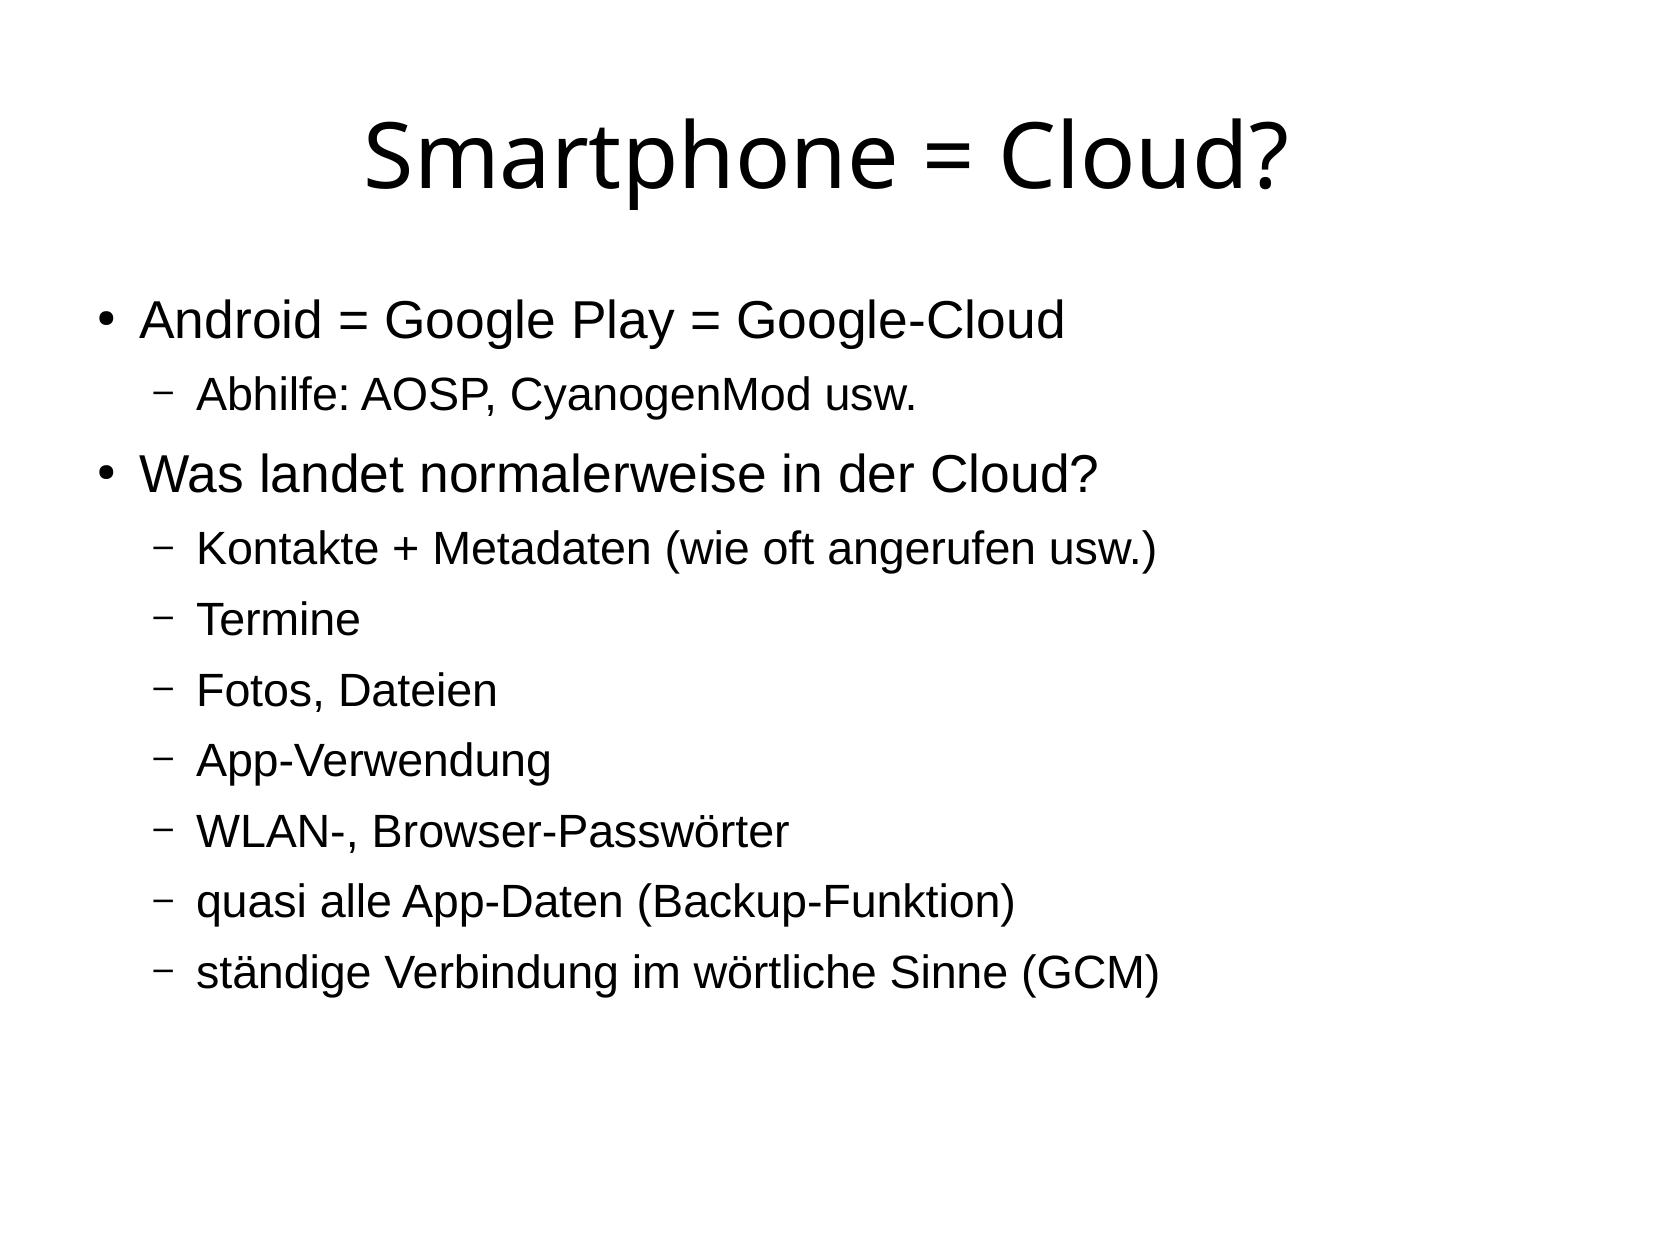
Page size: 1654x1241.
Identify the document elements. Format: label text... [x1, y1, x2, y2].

list Android = Google Play = Google-Cloud Abhilfe: AOSP, CyanogenMod usw. Was landet normalerweise in der Cloud? Kontakte + Metadaten (wie oft angerufen usw.) Termine Fotos, Dateien App-Verwendung WLAN-, Browser-Passwörter quasi alle App-Daten (Backup-Funktion) ständige Verbindung im wörtliche Sinne (GCM) [82, 290, 1571, 1010]
title Smartphone = Cloud? [82, 49, 1571, 257]
